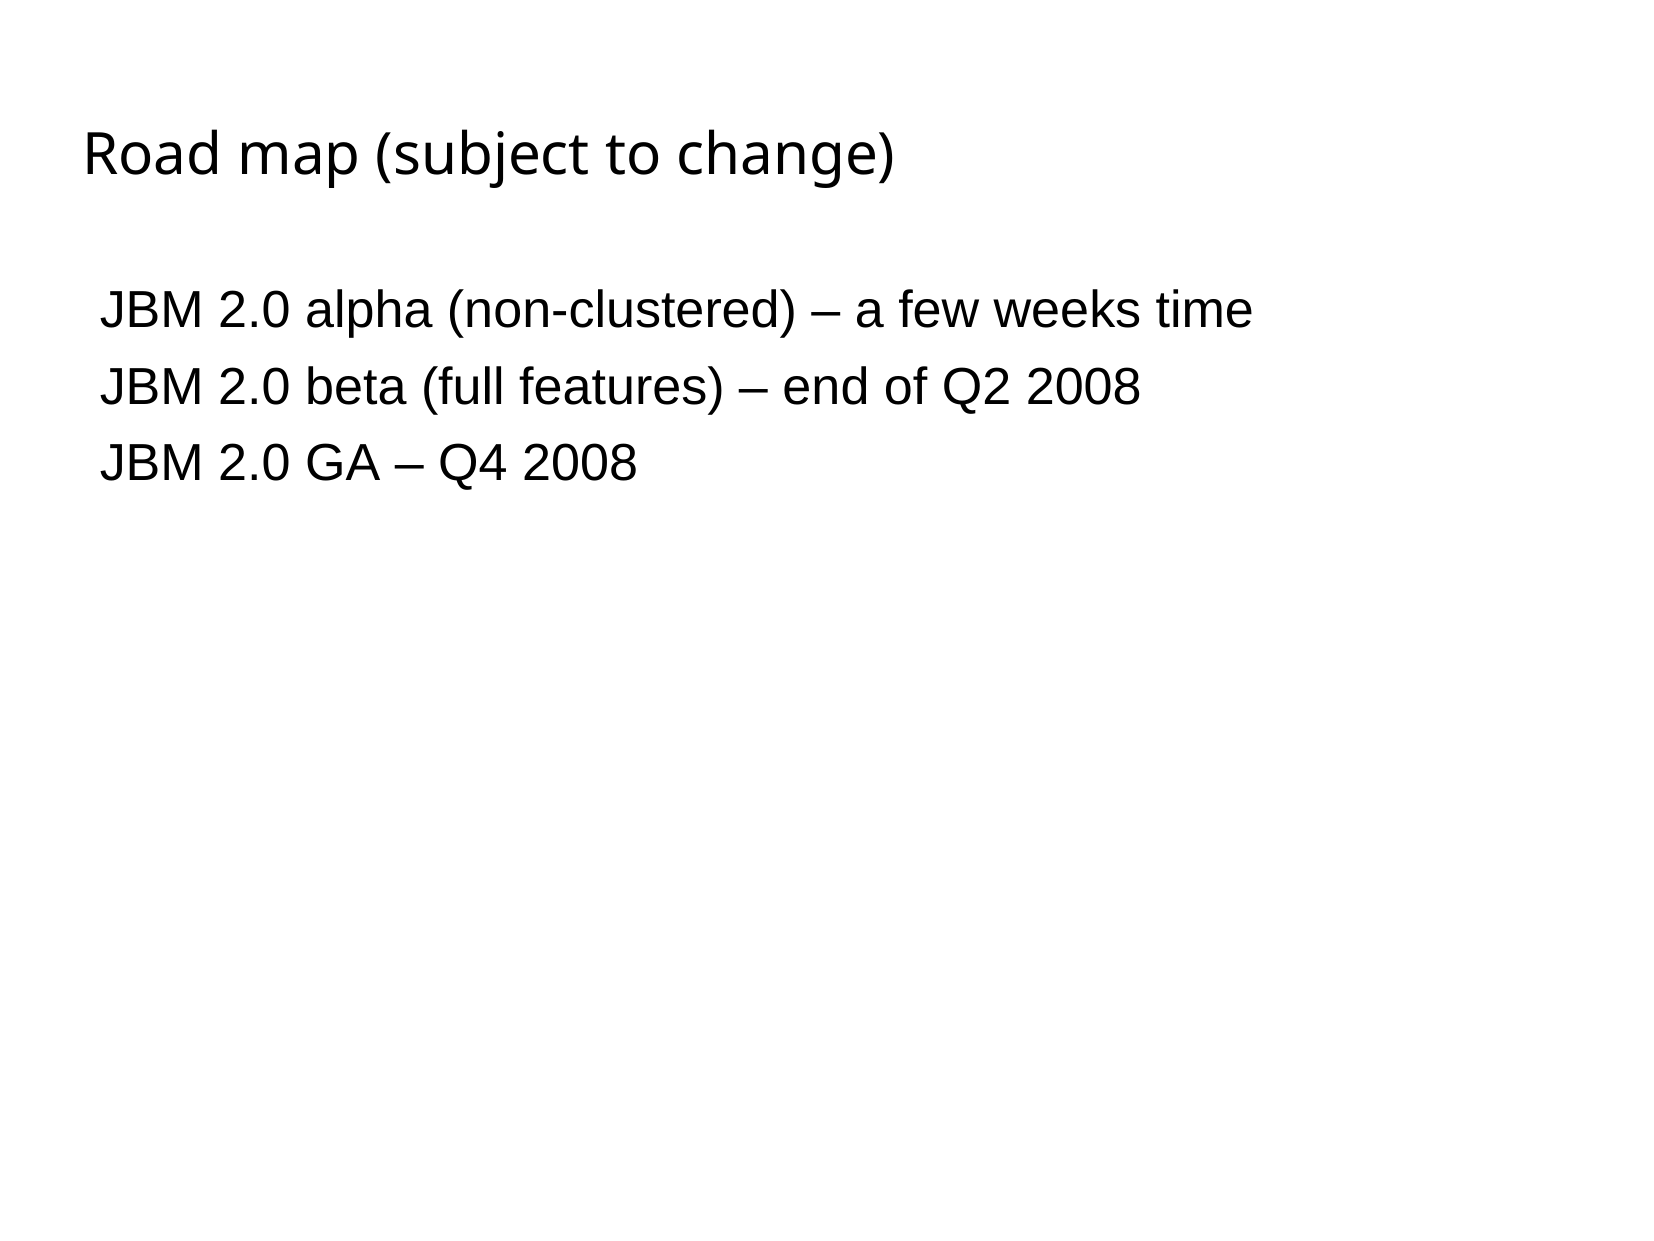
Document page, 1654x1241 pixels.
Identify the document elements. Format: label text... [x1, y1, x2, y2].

title Road map (subject to change) [82, 56, 1571, 249]
list JBM 2.0 alpha (non-clustered) – a few weeks time JBM 2.0 beta (full features) – end of Q2 2008 JBM 2.0 GA – Q4 2008 [82, 290, 1571, 1094]
